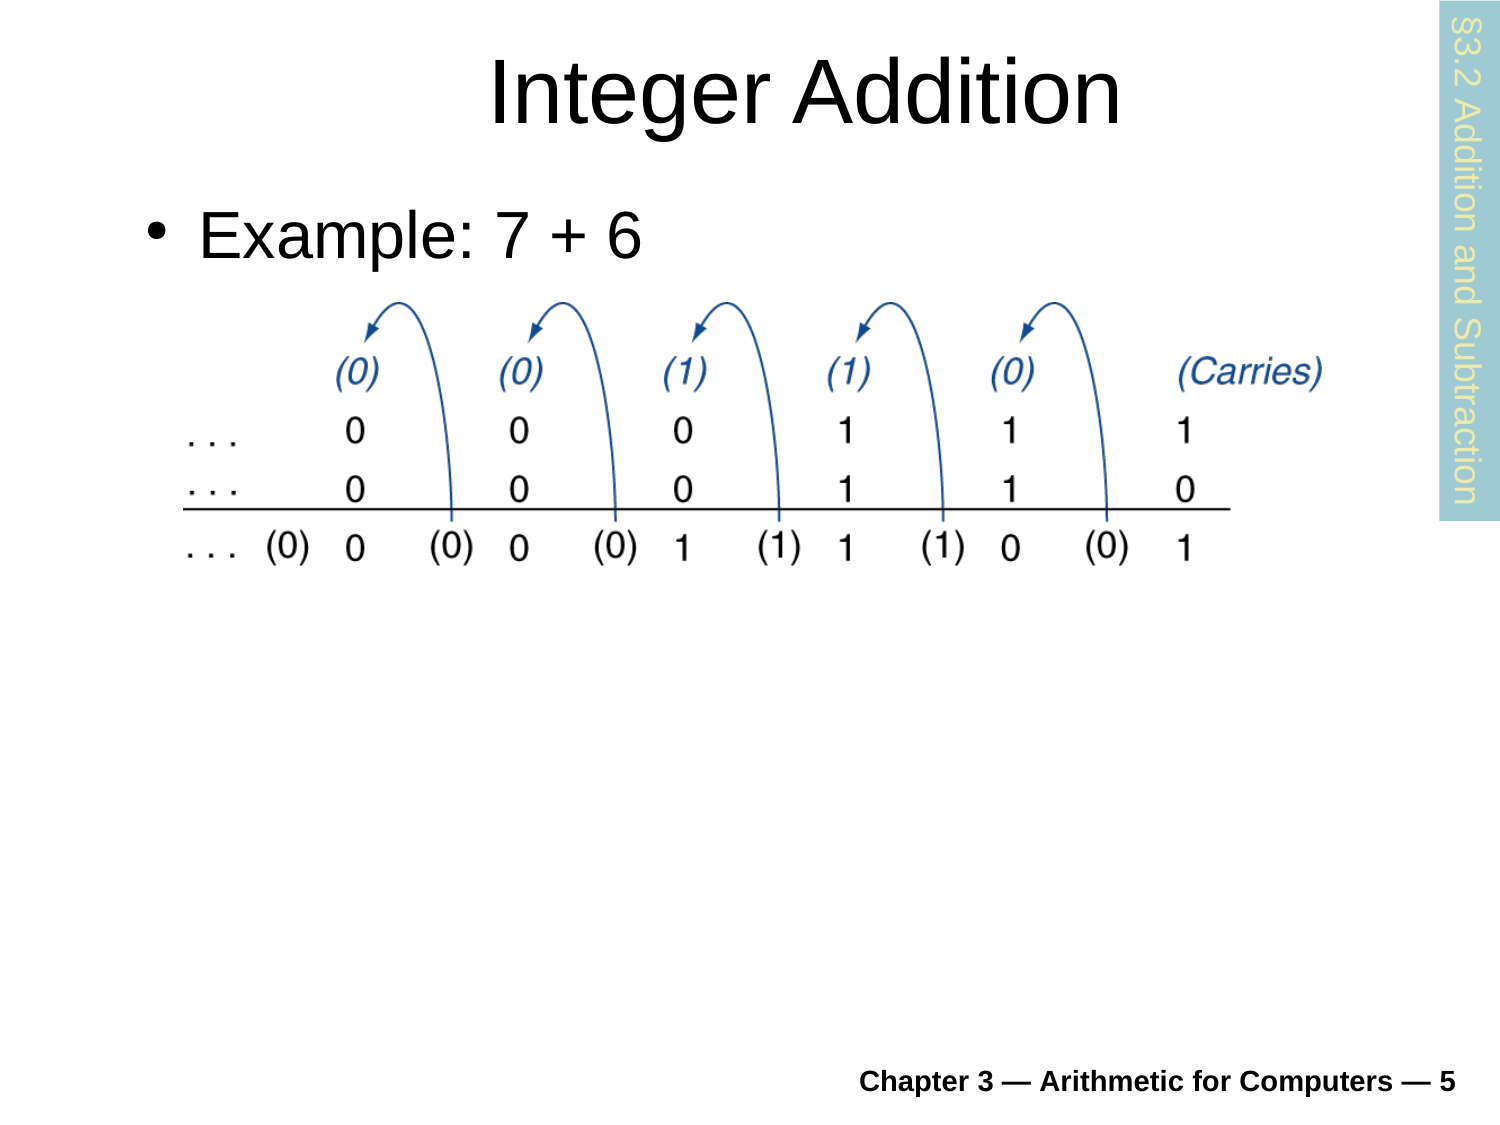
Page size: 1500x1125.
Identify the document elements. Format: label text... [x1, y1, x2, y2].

list Example: 7 + 6 [112, 184, 1439, 296]
text_box §3.2 Addition and Subtraction [1439, 0, 1500, 522]
picture [183, 302, 1322, 569]
title Integer Addition [112, 23, 1439, 149]
text_box Chapter 3 — Arithmetic for Computers — <number> [277, 1046, 1471, 1106]
